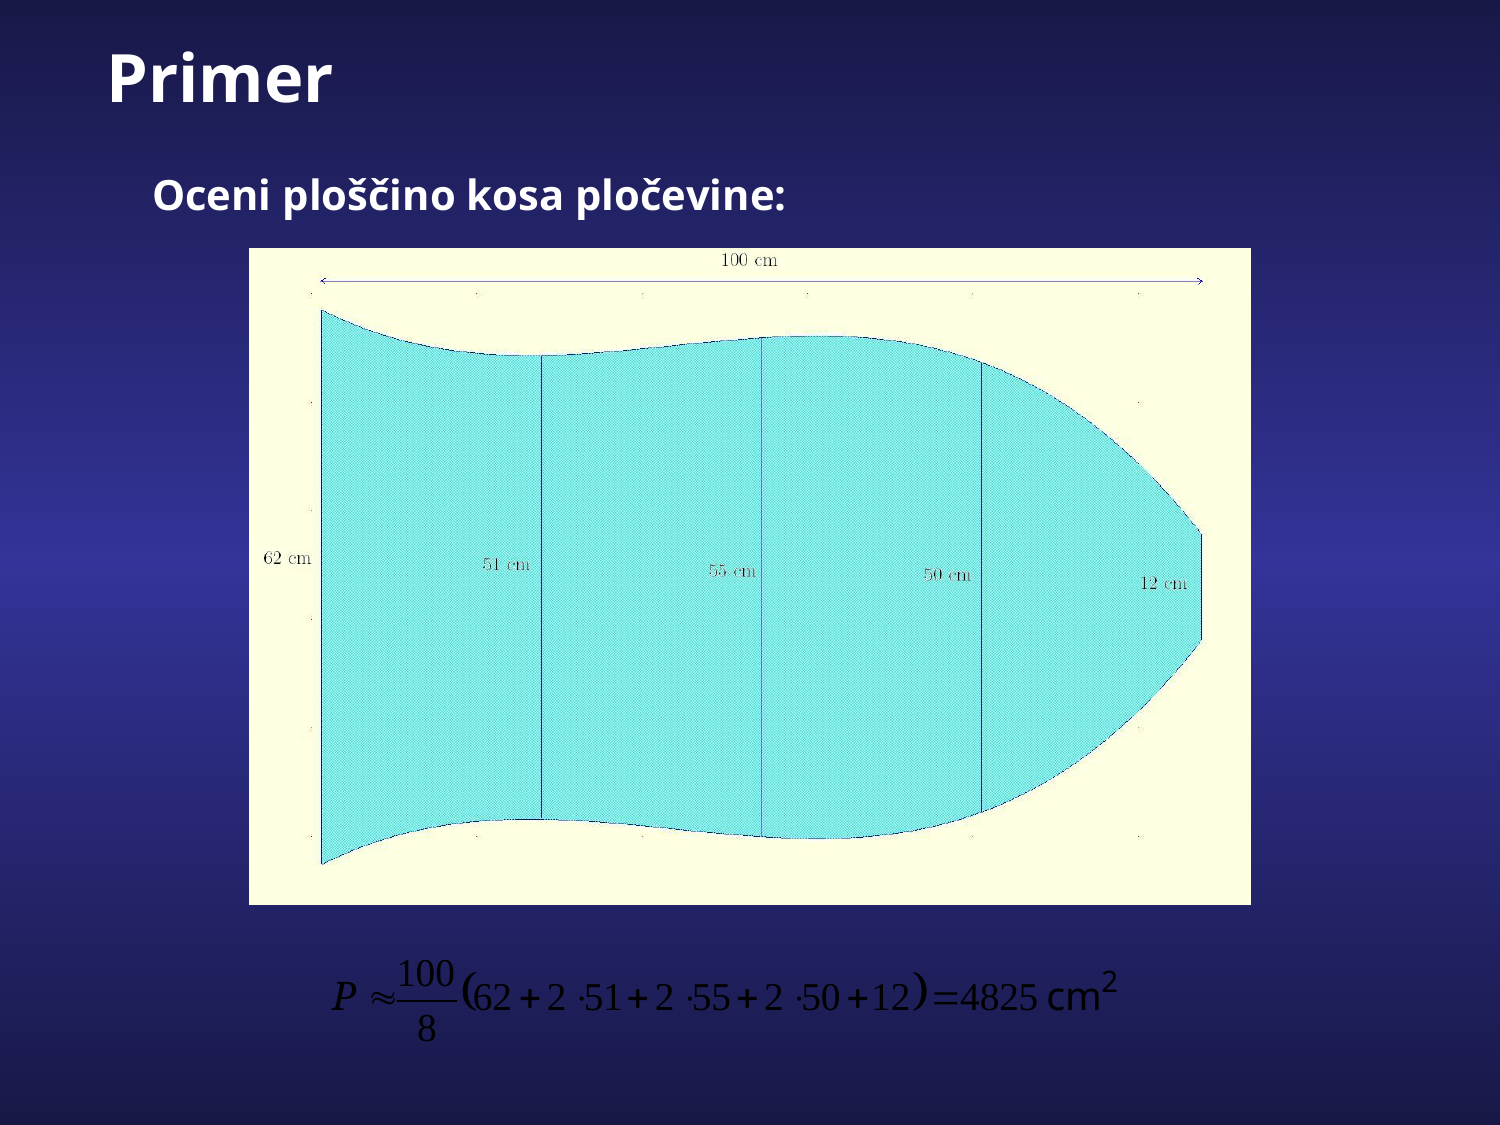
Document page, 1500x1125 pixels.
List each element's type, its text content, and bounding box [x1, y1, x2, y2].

chart [324, 948, 1126, 1051]
picture [249, 248, 1251, 905]
text_box Oceni ploščino kosa pločevine: [137, 160, 863, 227]
text_box Primer [91, 28, 349, 124]
